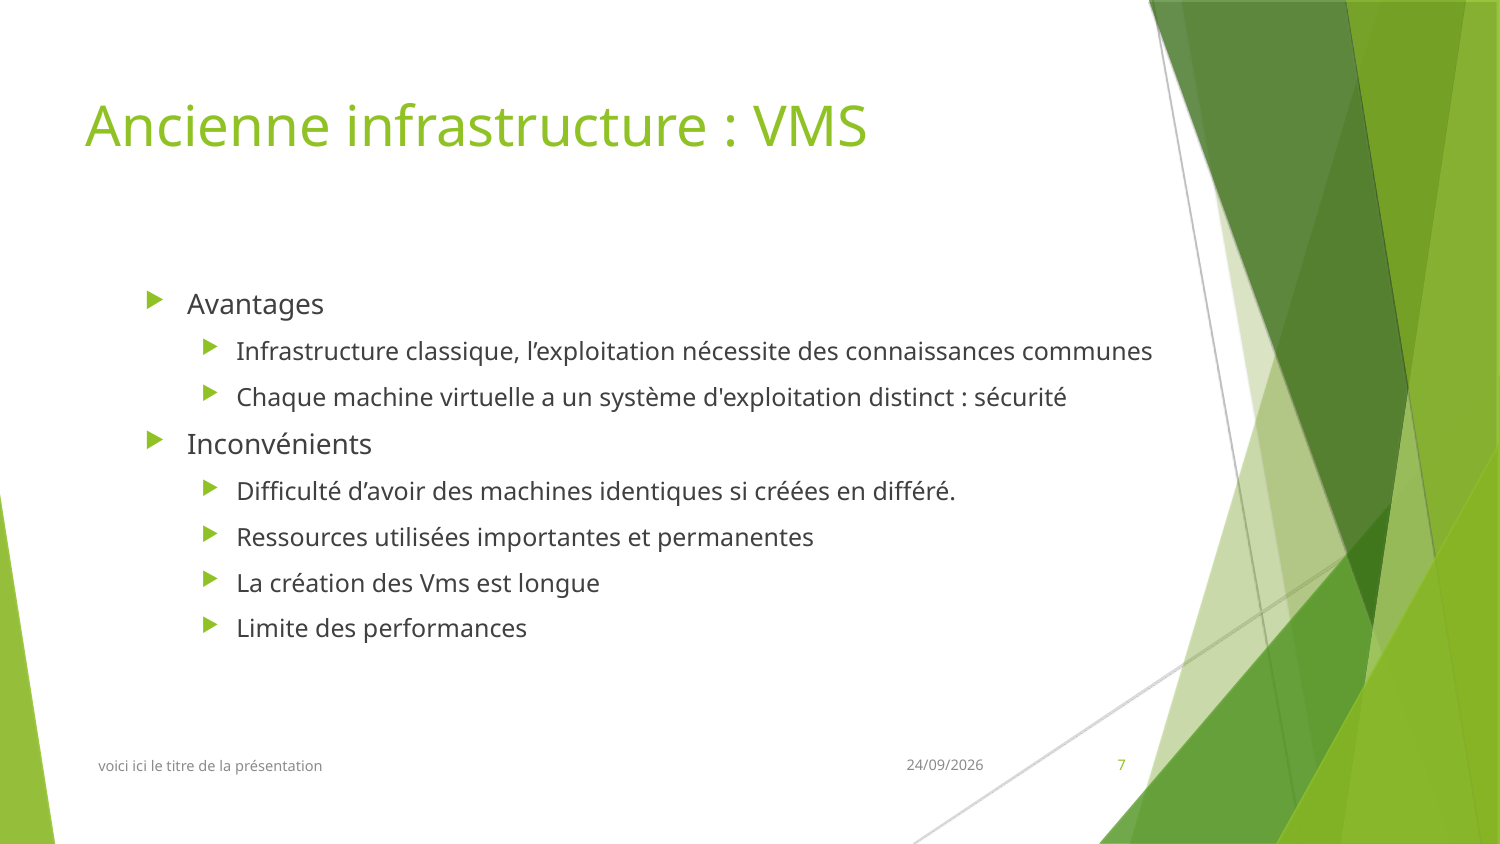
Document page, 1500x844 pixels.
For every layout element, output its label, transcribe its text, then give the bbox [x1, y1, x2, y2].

list Avantages Infrastructure classique, l’exploitation nécessite des connaissances communes Chaque machine virtuelle a un système d'exploitation distinct : sécurité Inconvénients Difficulté d’avoir des machines identiques si créées en différé. Ressources utilisées importantes et permanentes La création des Vms est longue Limite des performances [129, 278, 1188, 756]
slide_number 07/07/2022 [886, 743, 999, 789]
title Ancienne infrastructure : VMS [70, 82, 1129, 246]
slide_number 9 [1056, 743, 1141, 789]
footer voici ici le titre de la présentation [83, 743, 859, 789]
